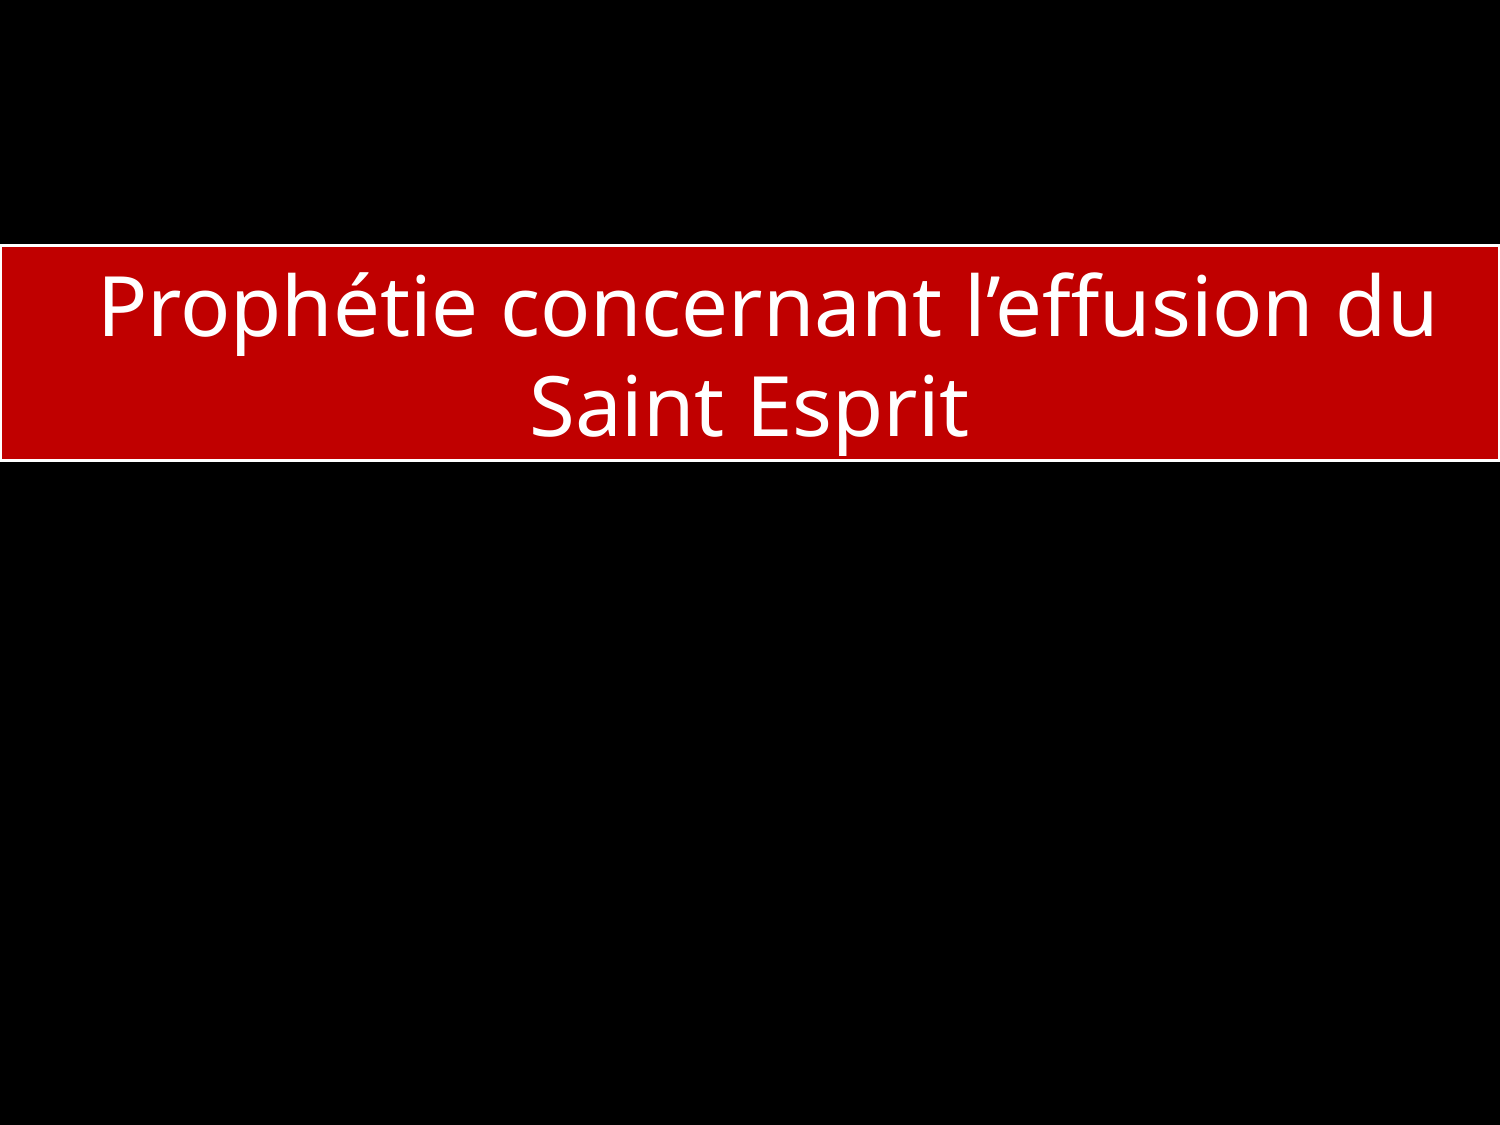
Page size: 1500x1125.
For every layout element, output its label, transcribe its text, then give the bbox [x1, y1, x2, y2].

text_box Prophétie concernant l’effusion du Saint Esprit [0, 245, 1500, 461]
